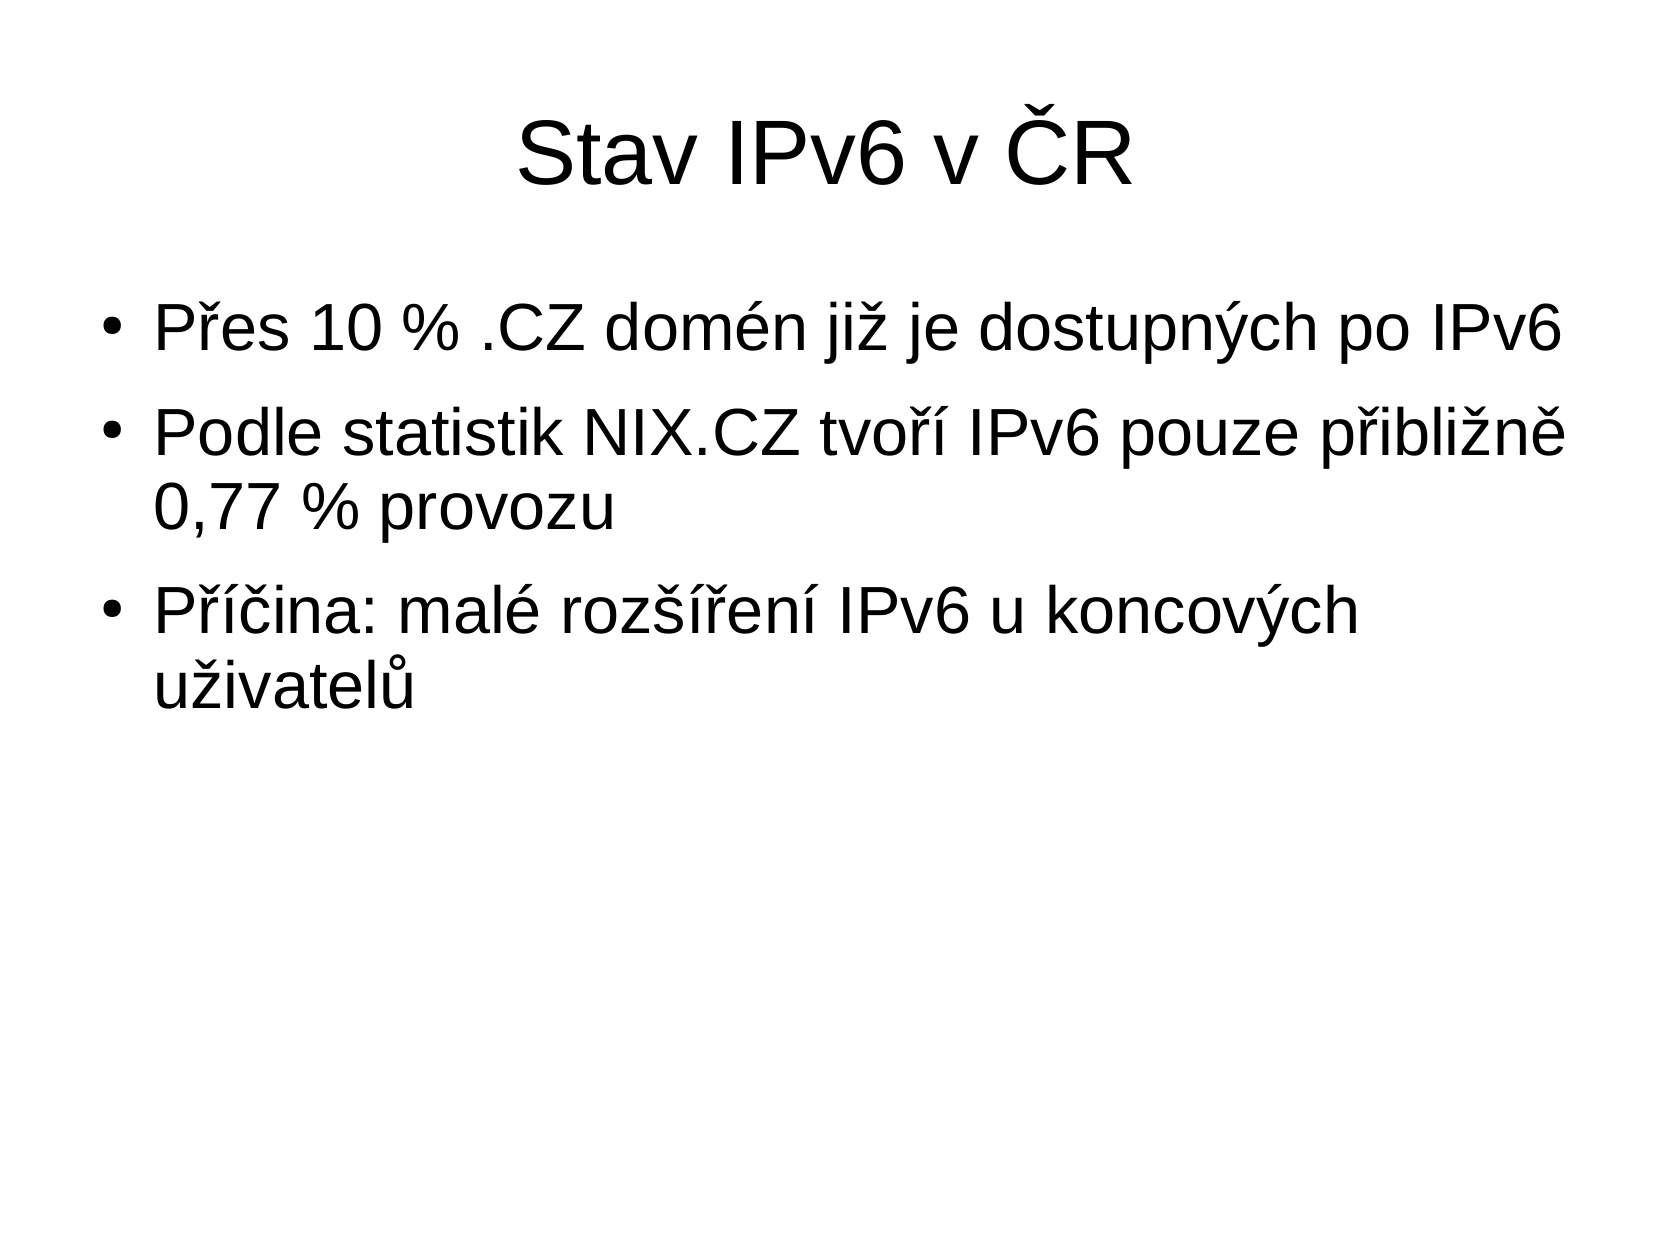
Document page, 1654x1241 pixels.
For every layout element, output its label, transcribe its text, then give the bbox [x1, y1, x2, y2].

title Stav IPv6 v ČR [82, 43, 1571, 263]
list Přes 10 % .CZ domén již je dostupných po IPv6 Podle statistik NIX.CZ tvoří IPv6 pouze přibližně 0,77 % provozu Příčina: malé rozšíření IPv6 u koncových uživatelů [82, 290, 1571, 1109]
